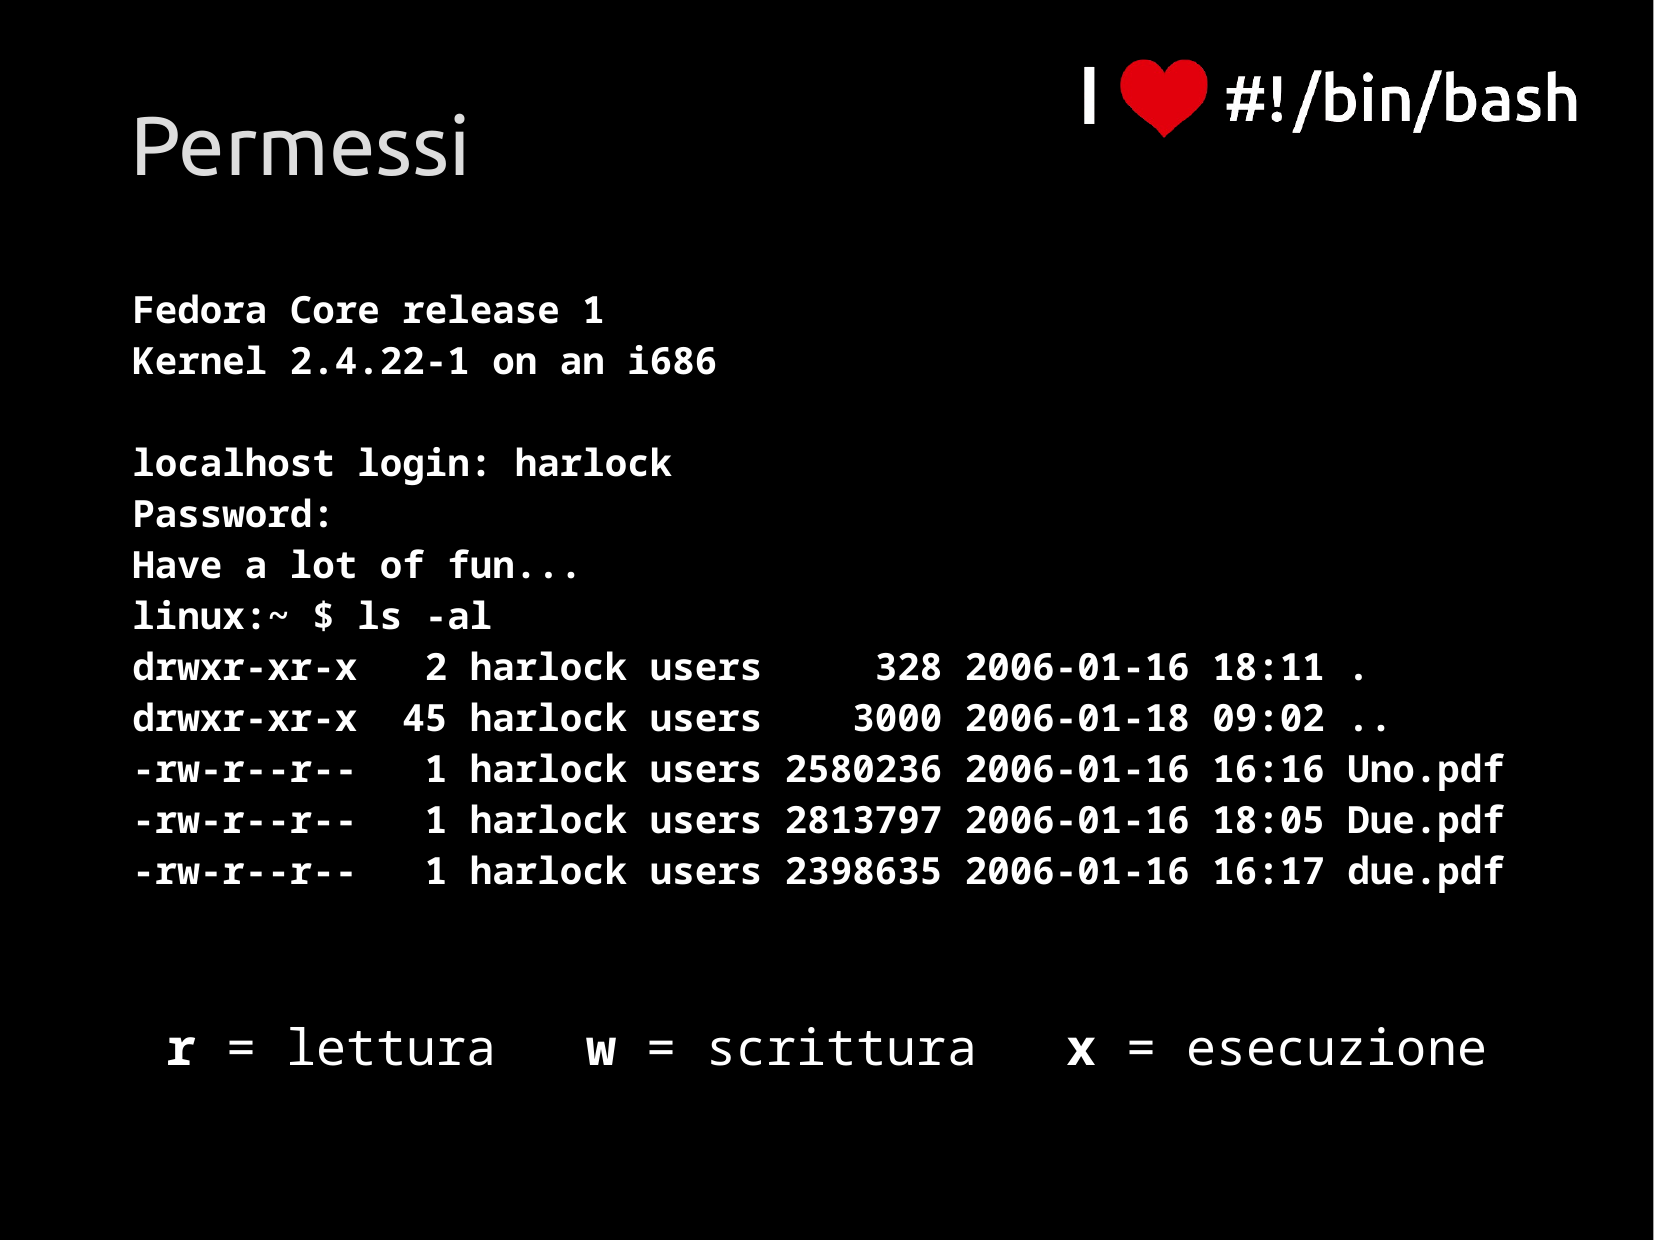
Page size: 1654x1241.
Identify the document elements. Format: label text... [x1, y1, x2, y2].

picture [1064, 45, 1595, 154]
text_box r = lettura w = scrittura x = esecuzione [77, 1004, 1576, 1089]
text_box Permessi [116, 90, 554, 199]
text_box Fedora Core release 1 Kernel 2.4.22-1 on an i686 localhost login: harlock Password: Have a lot of fun... linux:~ $ ls -al drwxr-xr-x 2 harlock users 328 2006-01-16 18:11 . drwxr-xr-x 45 harlock users 3000 2006-01-18 09:02 .. -rw-r--r-- 1 harlock users 2580236 2006-01-16 16:16 Uno.pdf -rw-r--r-- 1 harlock users 2813797 2006-01-16 18:05 Due.pdf -rw-r--r-- 1 harlock users 2398635 2006-01-16 16:17 due.pdf [117, 276, 1565, 931]
